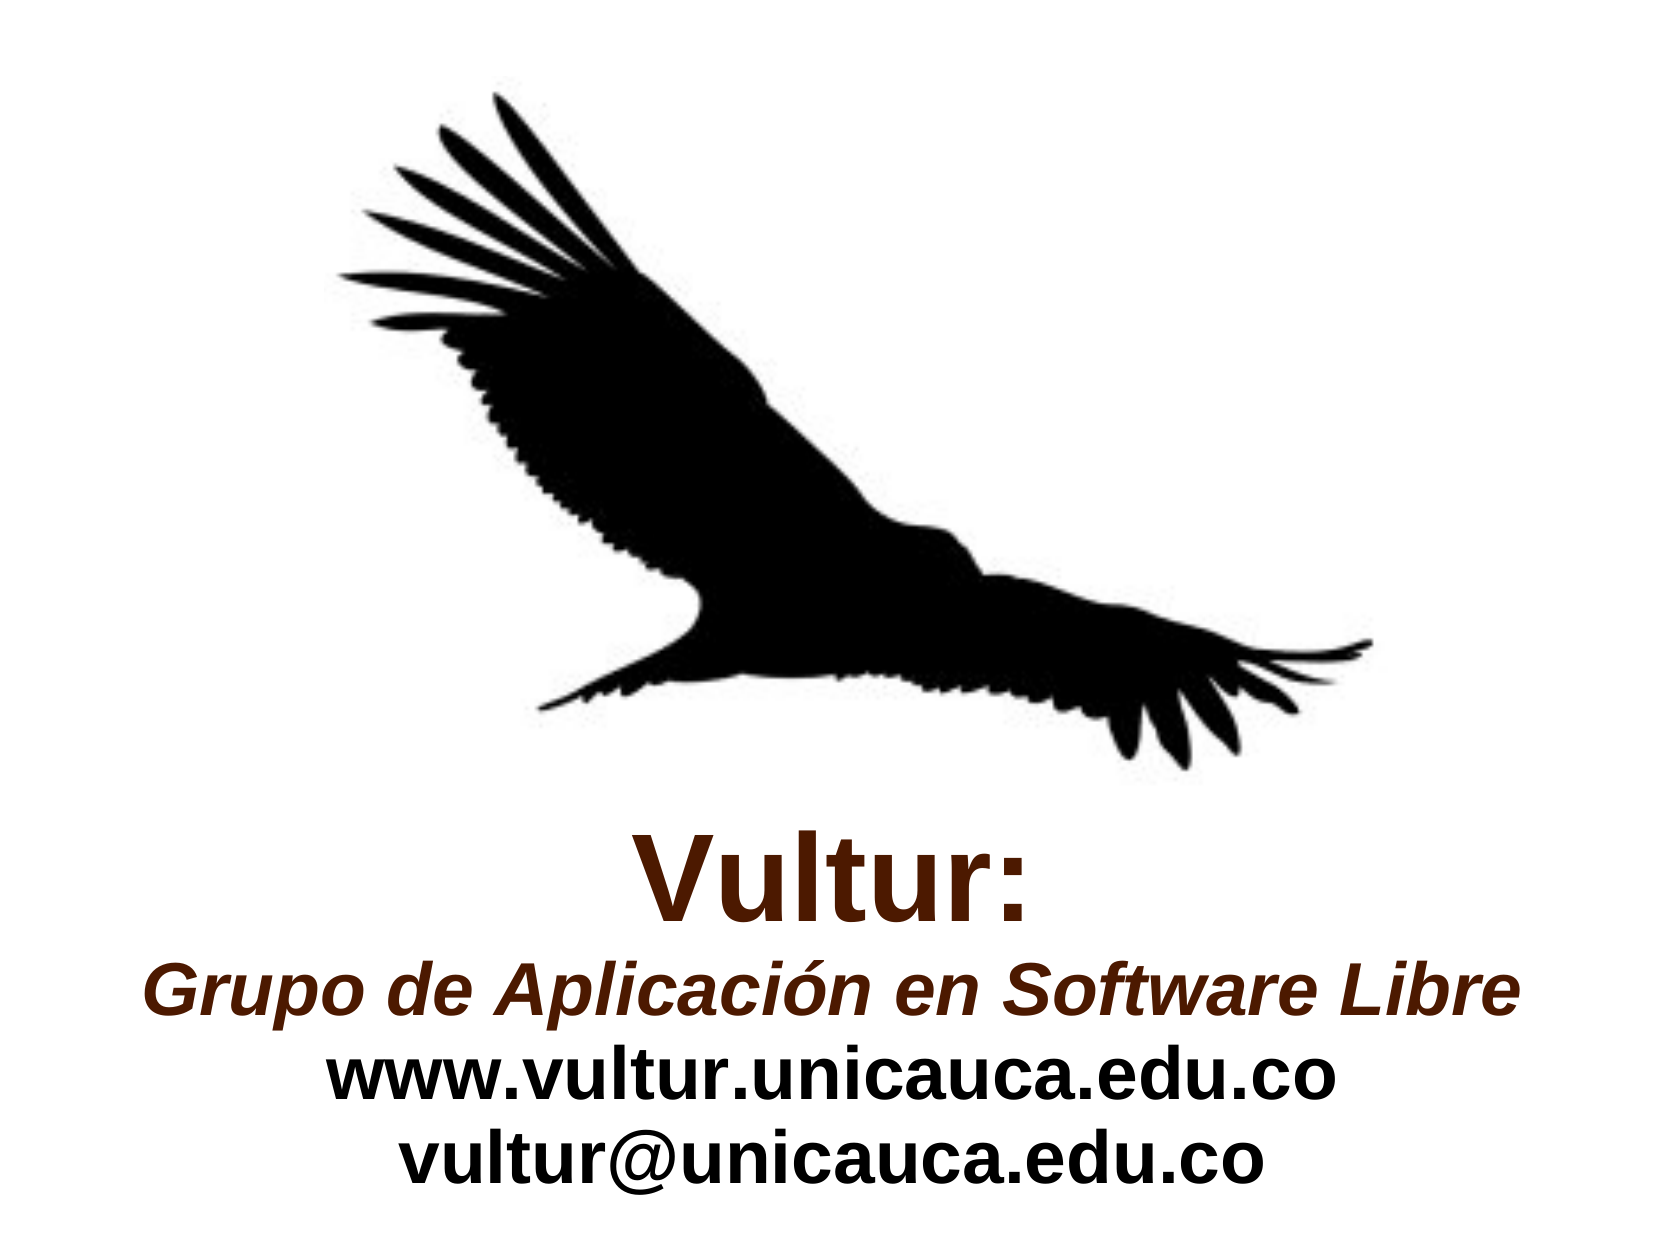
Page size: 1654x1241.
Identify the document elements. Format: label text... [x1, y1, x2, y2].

title Vultur: Grupo de Aplicación en Software Libre www.vultur.unicauca.edu.covultur@unicauca.edu.co [88, 807, 1577, 1200]
picture [324, 76, 1388, 800]
